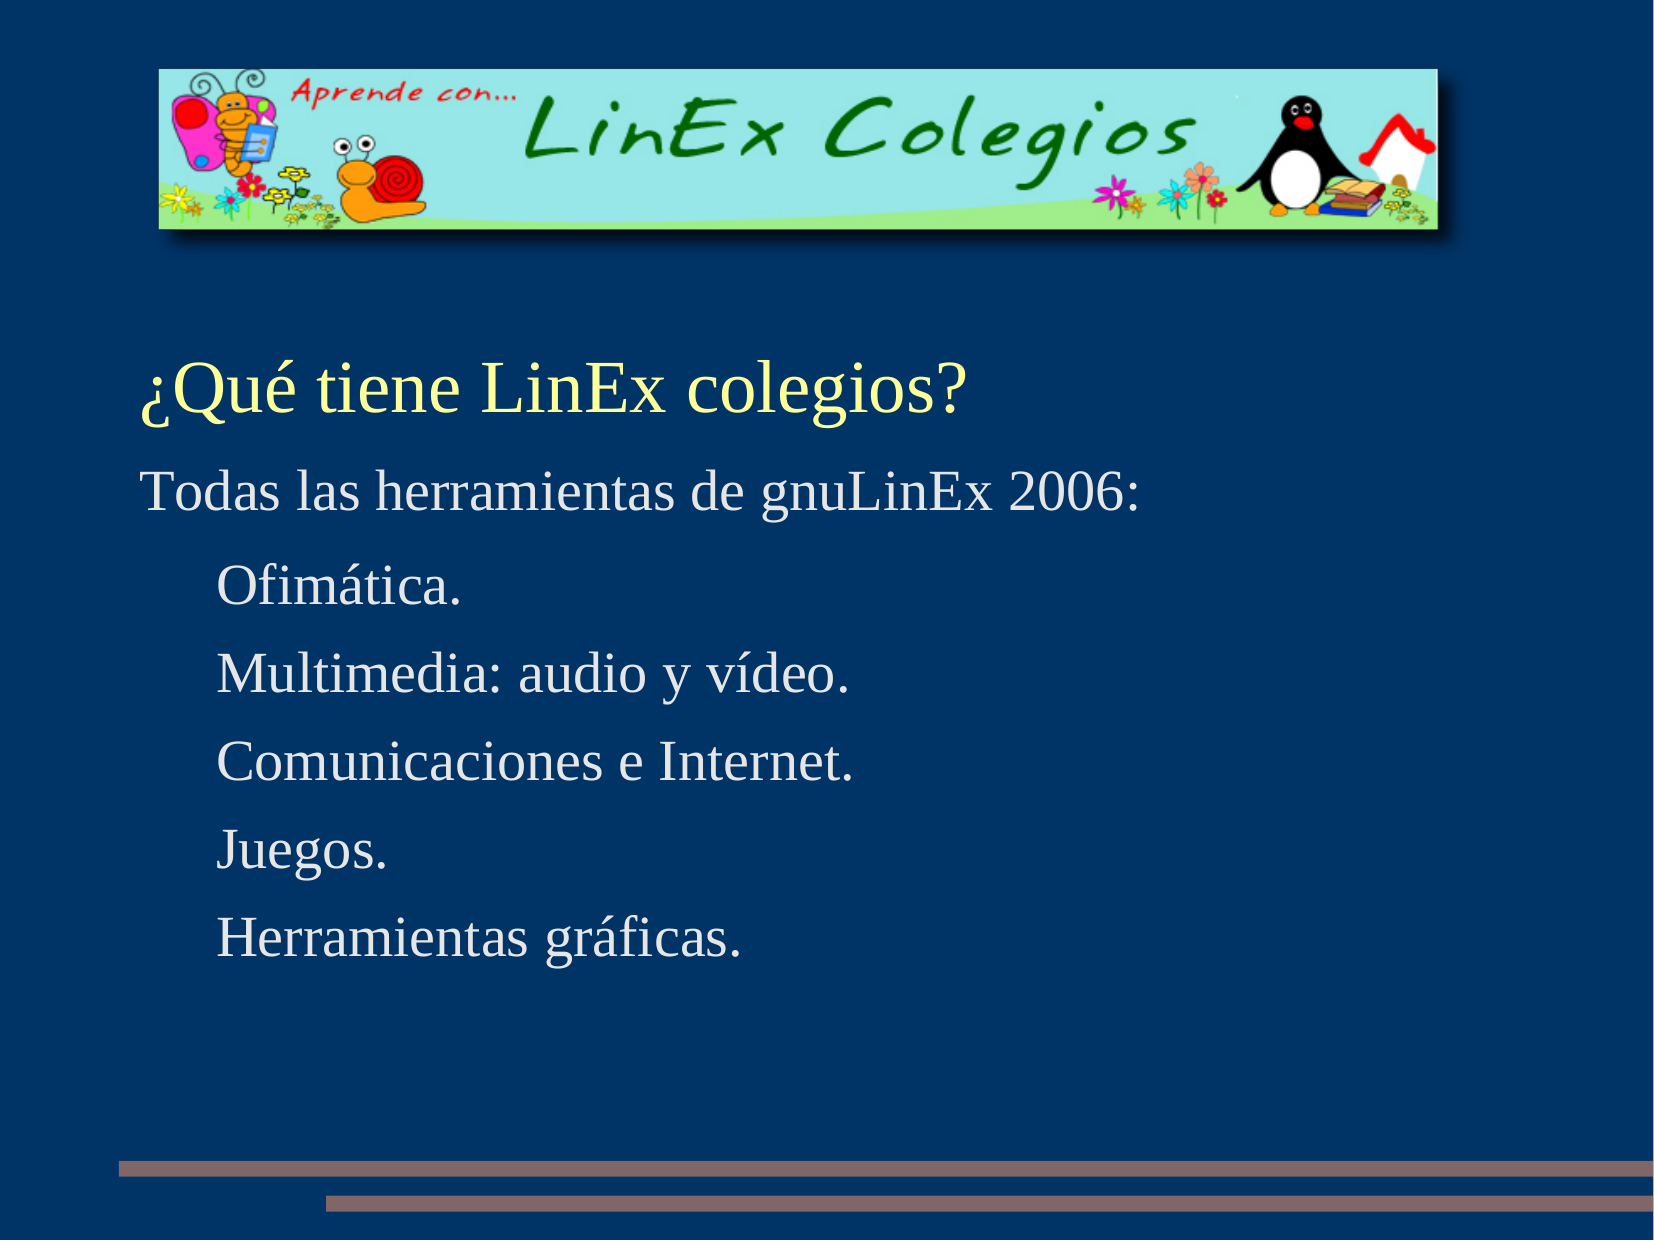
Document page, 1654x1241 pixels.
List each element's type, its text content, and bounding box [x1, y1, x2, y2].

list ¿Qué tiene LinEx colegios? Todas las herramientas de gnuLinEx 2006: Ofimática. Multimedia: audio y vídeo. Comunicaciones e Internet. Juegos. Herramientas gráficas. [121, 345, 1561, 1156]
picture [147, 58, 1477, 266]
